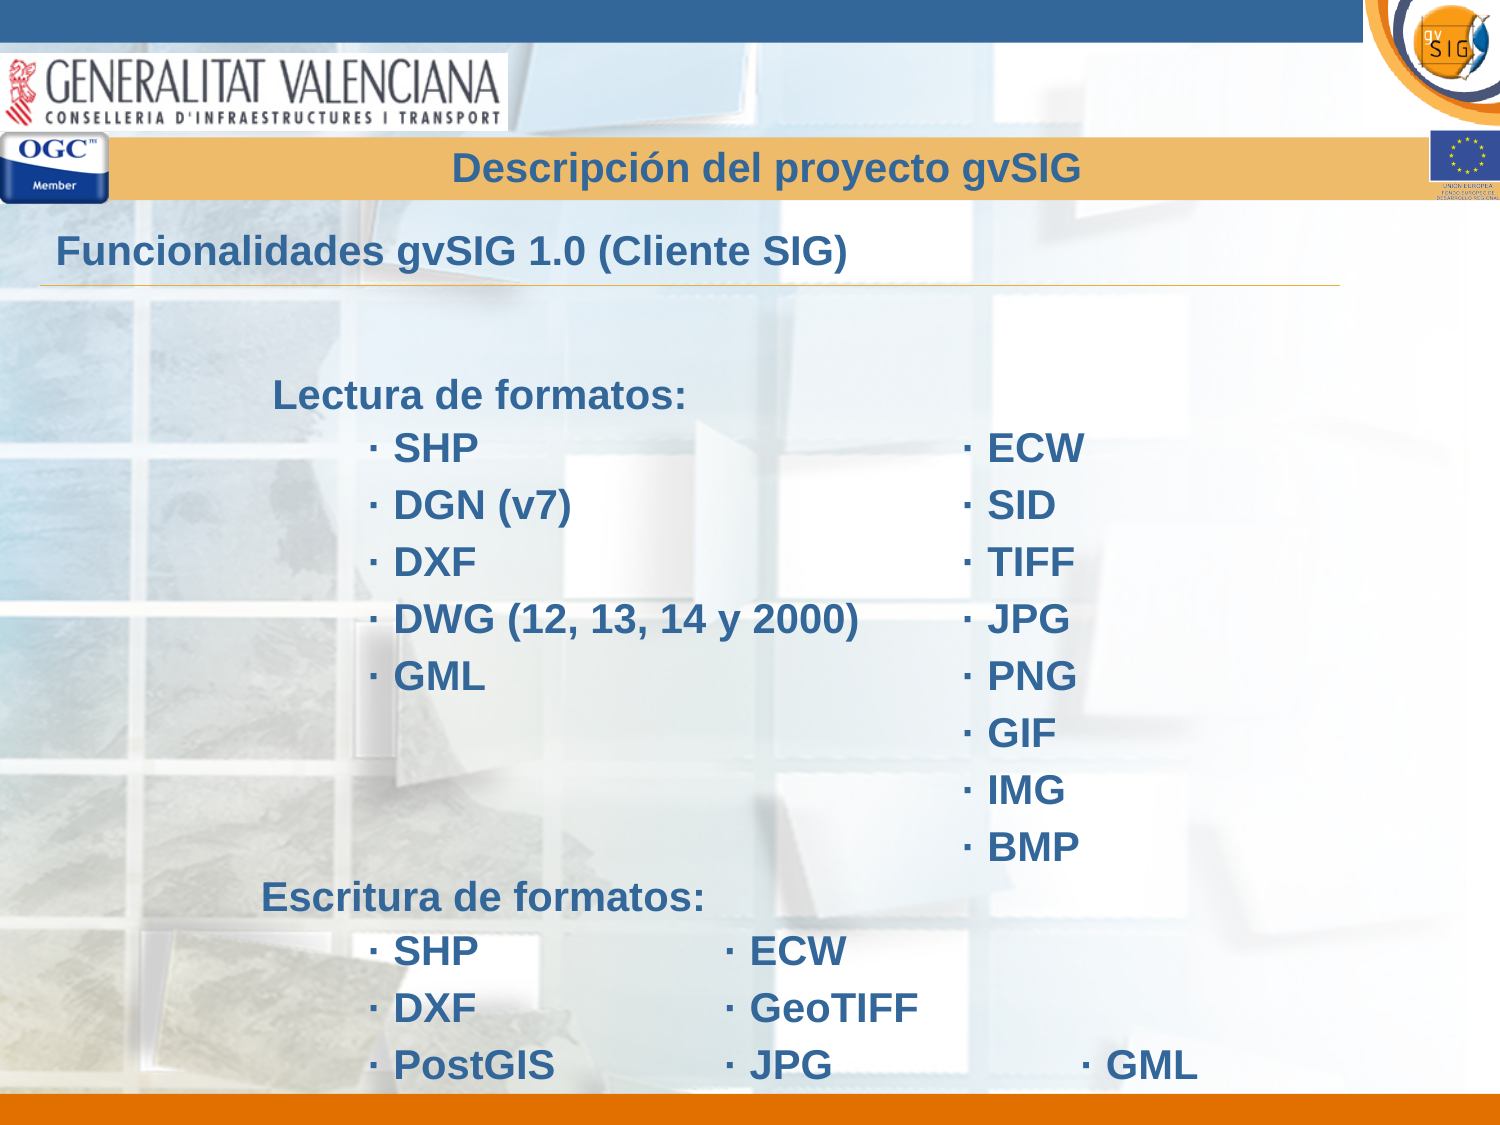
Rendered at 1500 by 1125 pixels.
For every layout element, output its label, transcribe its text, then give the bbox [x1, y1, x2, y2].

text_box Descripción del proyecto gvSIG [145, 146, 1389, 202]
picture [0, 132, 109, 204]
text_box Funcionalidades gvSIG 1.0 (Cliente SIG) [40, 222, 1196, 286]
picture [1363, 0, 1500, 127]
picture [0, 53, 508, 131]
text_box Lectura de formatos: · SHP · ECW · DGN (v7) · SID · DXF · TIFF · DWG (12, 13, 14 y 2000) · JPG · GML · PNG · GIF · IMG · BMP Escritura de formatos: · SHP · ECW · DXF · GeoTIFF · PostGIS · JPG · GML [234, 364, 1295, 1125]
picture [1429, 129, 1500, 200]
